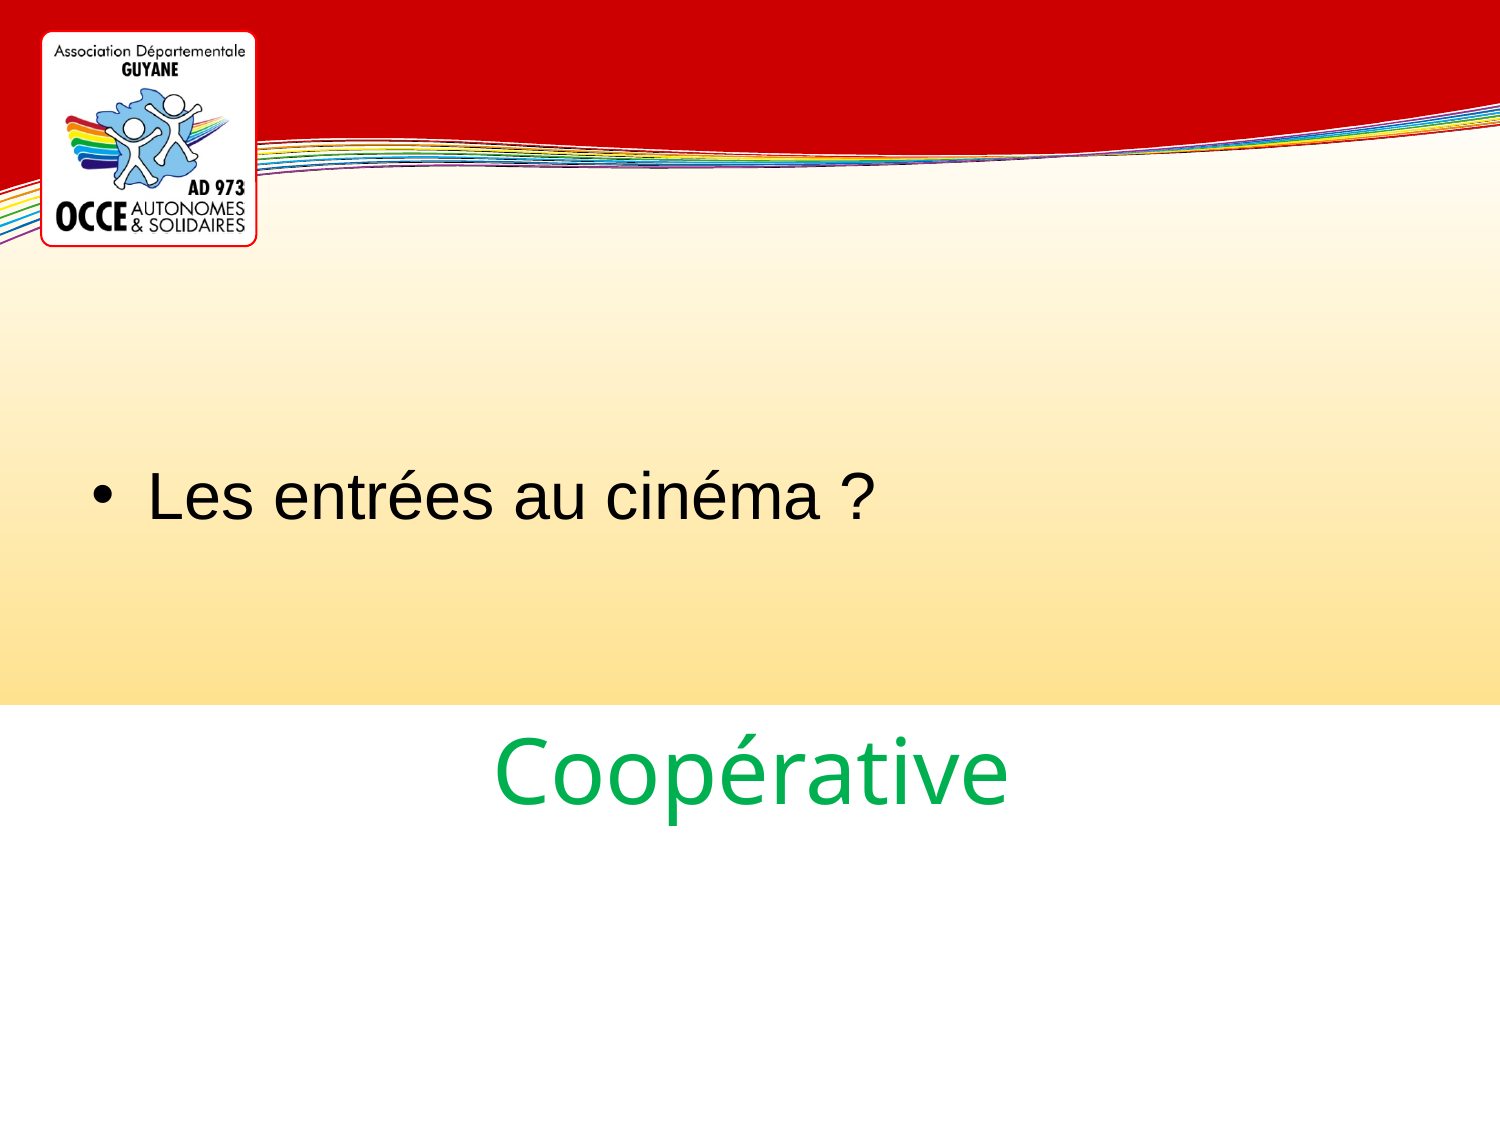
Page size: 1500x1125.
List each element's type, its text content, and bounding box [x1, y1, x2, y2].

list Les entrées au cinéma ? Coopérative [76, 456, 1427, 1000]
picture [54, 44, 245, 234]
